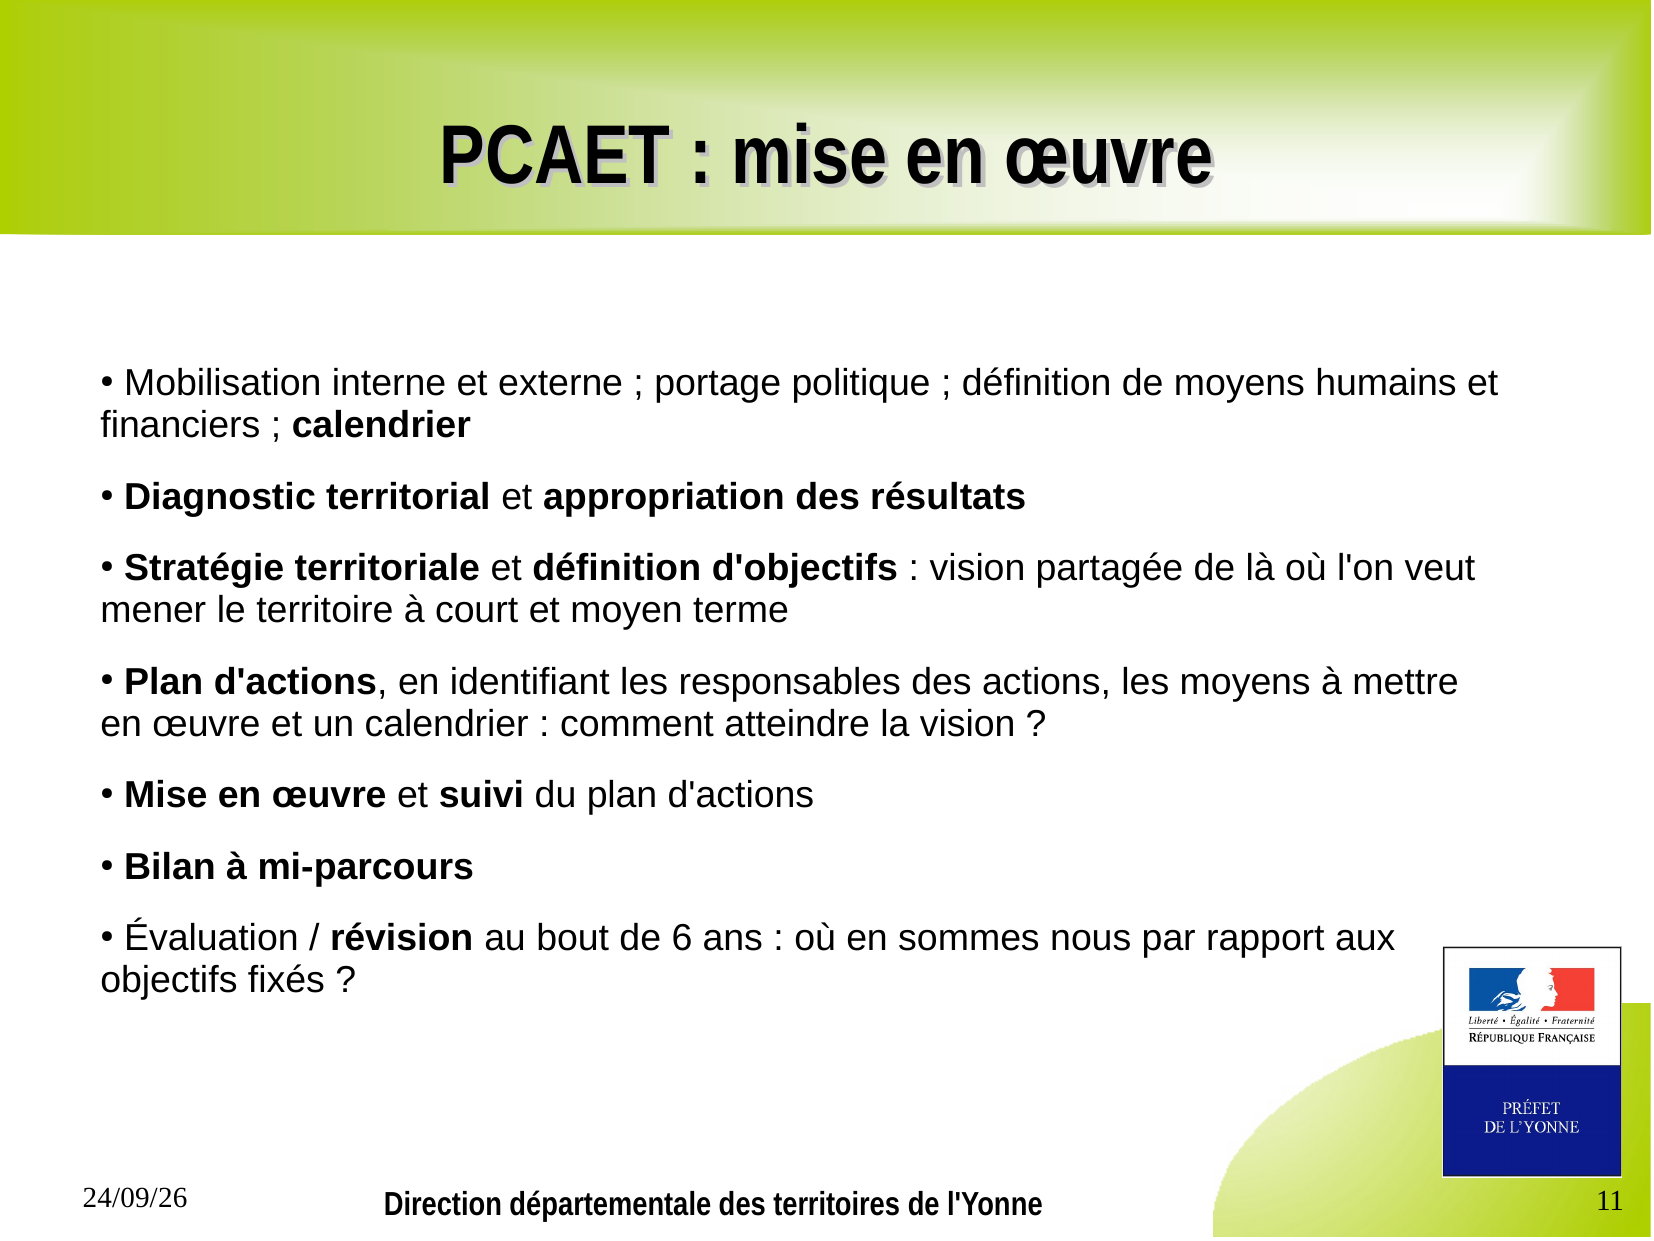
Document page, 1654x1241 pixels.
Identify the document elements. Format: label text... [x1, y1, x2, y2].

list Mobilisation interne et externe ; portage politique ; définition de moyens humains et financiers ; calendrier Diagnostic territorial et appropriation des résultats Stratégie territoriale et définition d'objectifs : vision partagée de là où l'on veut mener le territoire à court et moyen terme Plan d'actions, en identifiant les responsables des actions, les moyens à mettre en œuvre et un calendrier : comment atteindre la vision ? Mise en œuvre et suivi du plan d'actions Bilan à mi-parcours Évaluation / révision au bout de 6 ans : où en sommes nous par rapport aux objectifs fixés ? [82, 290, 1506, 1013]
title PCAET : mise en œuvre [82, 49, 1571, 257]
